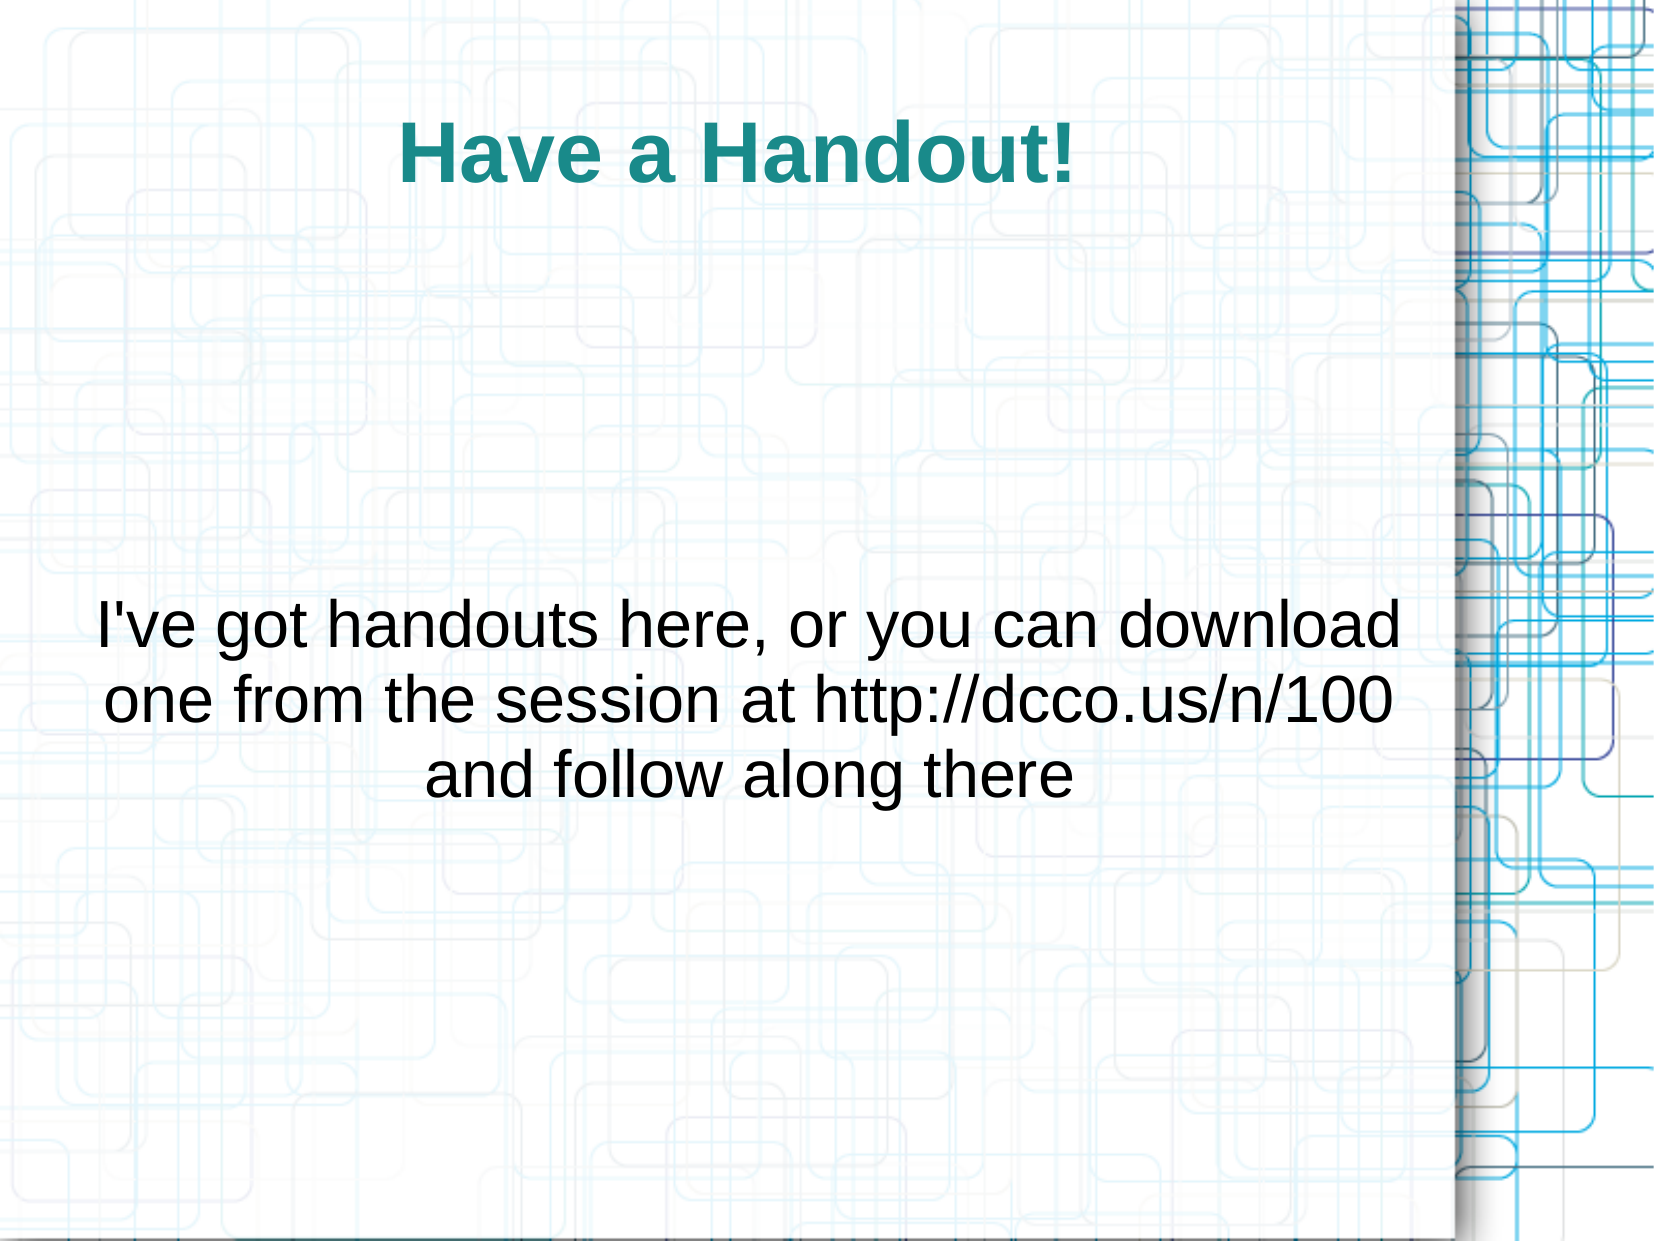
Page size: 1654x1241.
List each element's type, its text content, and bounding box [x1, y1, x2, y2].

title Have a Handout! [59, 56, 1418, 250]
subtitle I've got handouts here, or you can download one from the session at http://dcco.us/n/100 and follow along there [82, 297, 1418, 1102]
picture [0, 0, 1654, 1241]
